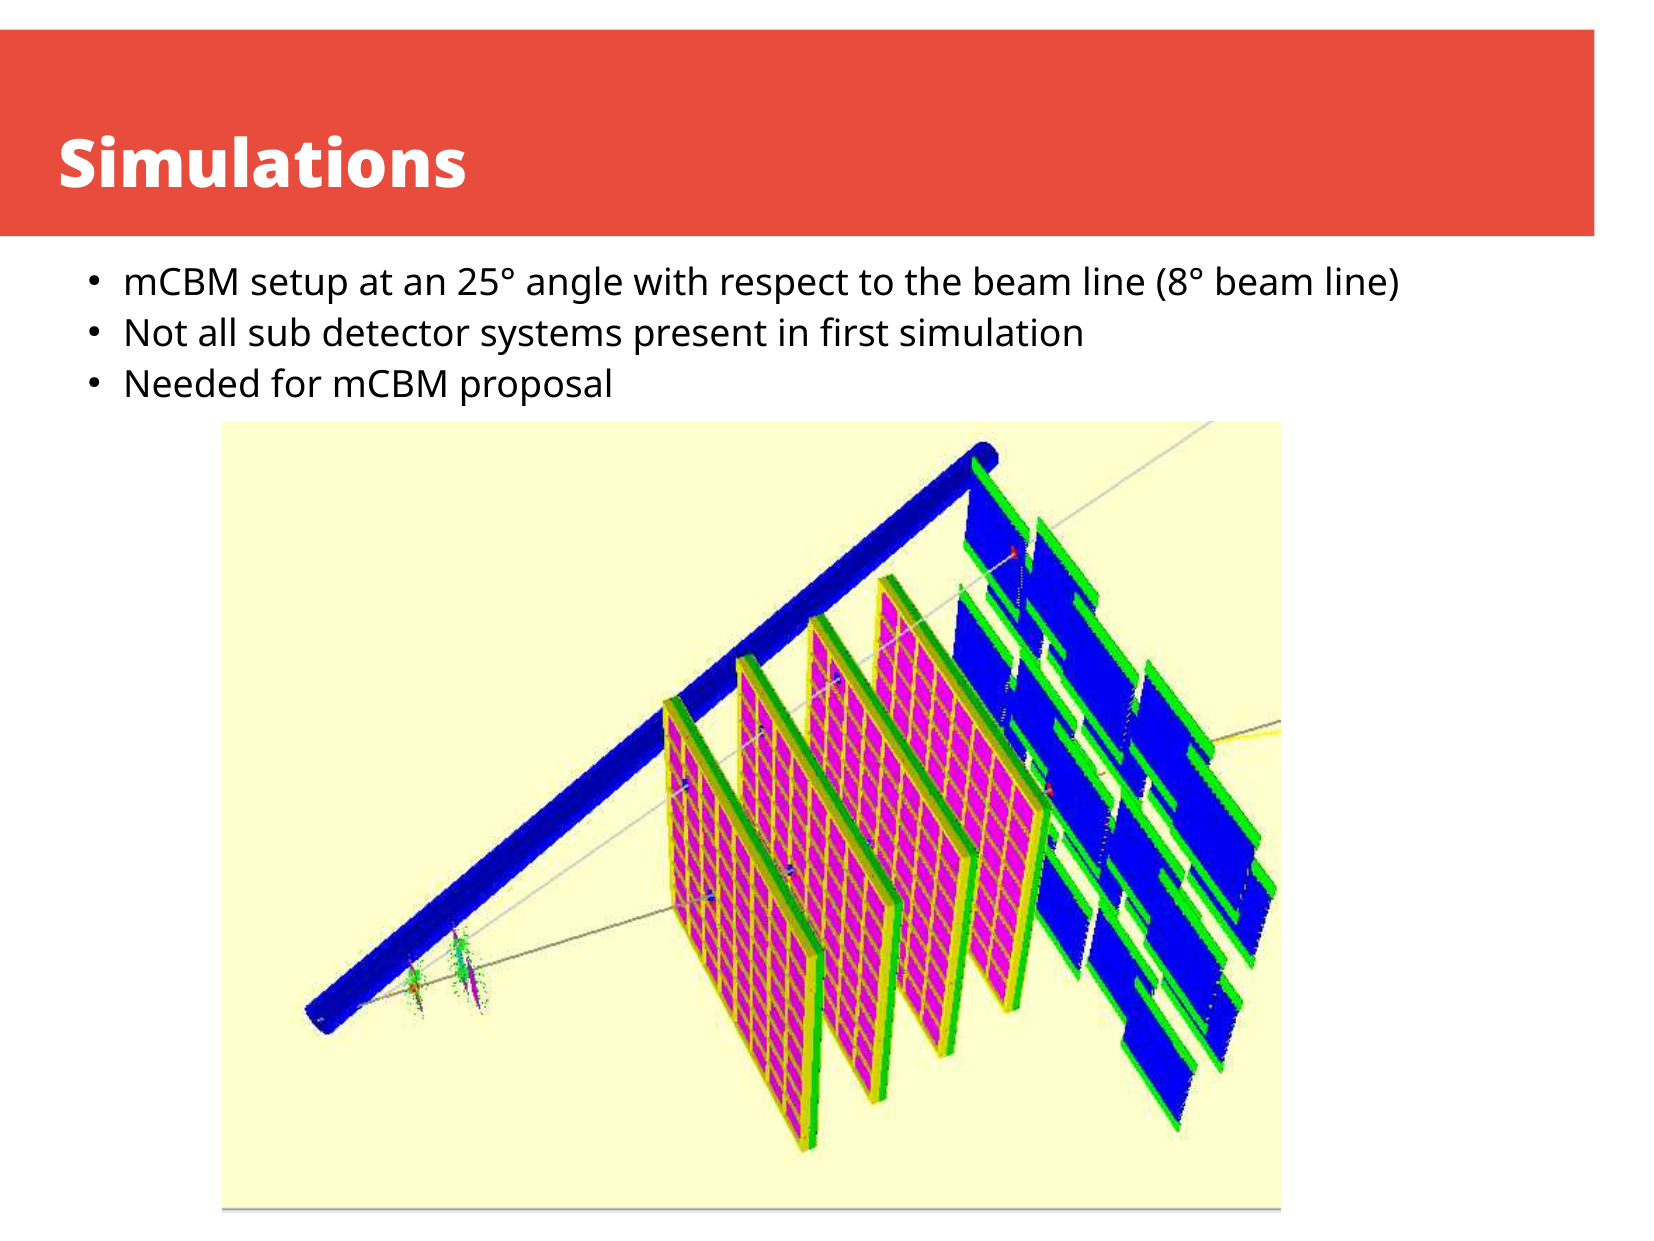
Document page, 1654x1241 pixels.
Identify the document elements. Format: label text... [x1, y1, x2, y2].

text_box mCBM setup at an 25° angle with respect to the beam line (8° beam line) Not all sub detector systems present in first simulation Needed for mCBM proposal [72, 248, 1609, 406]
title Simulations [59, 59, 1595, 207]
picture [222, 421, 1281, 1213]
